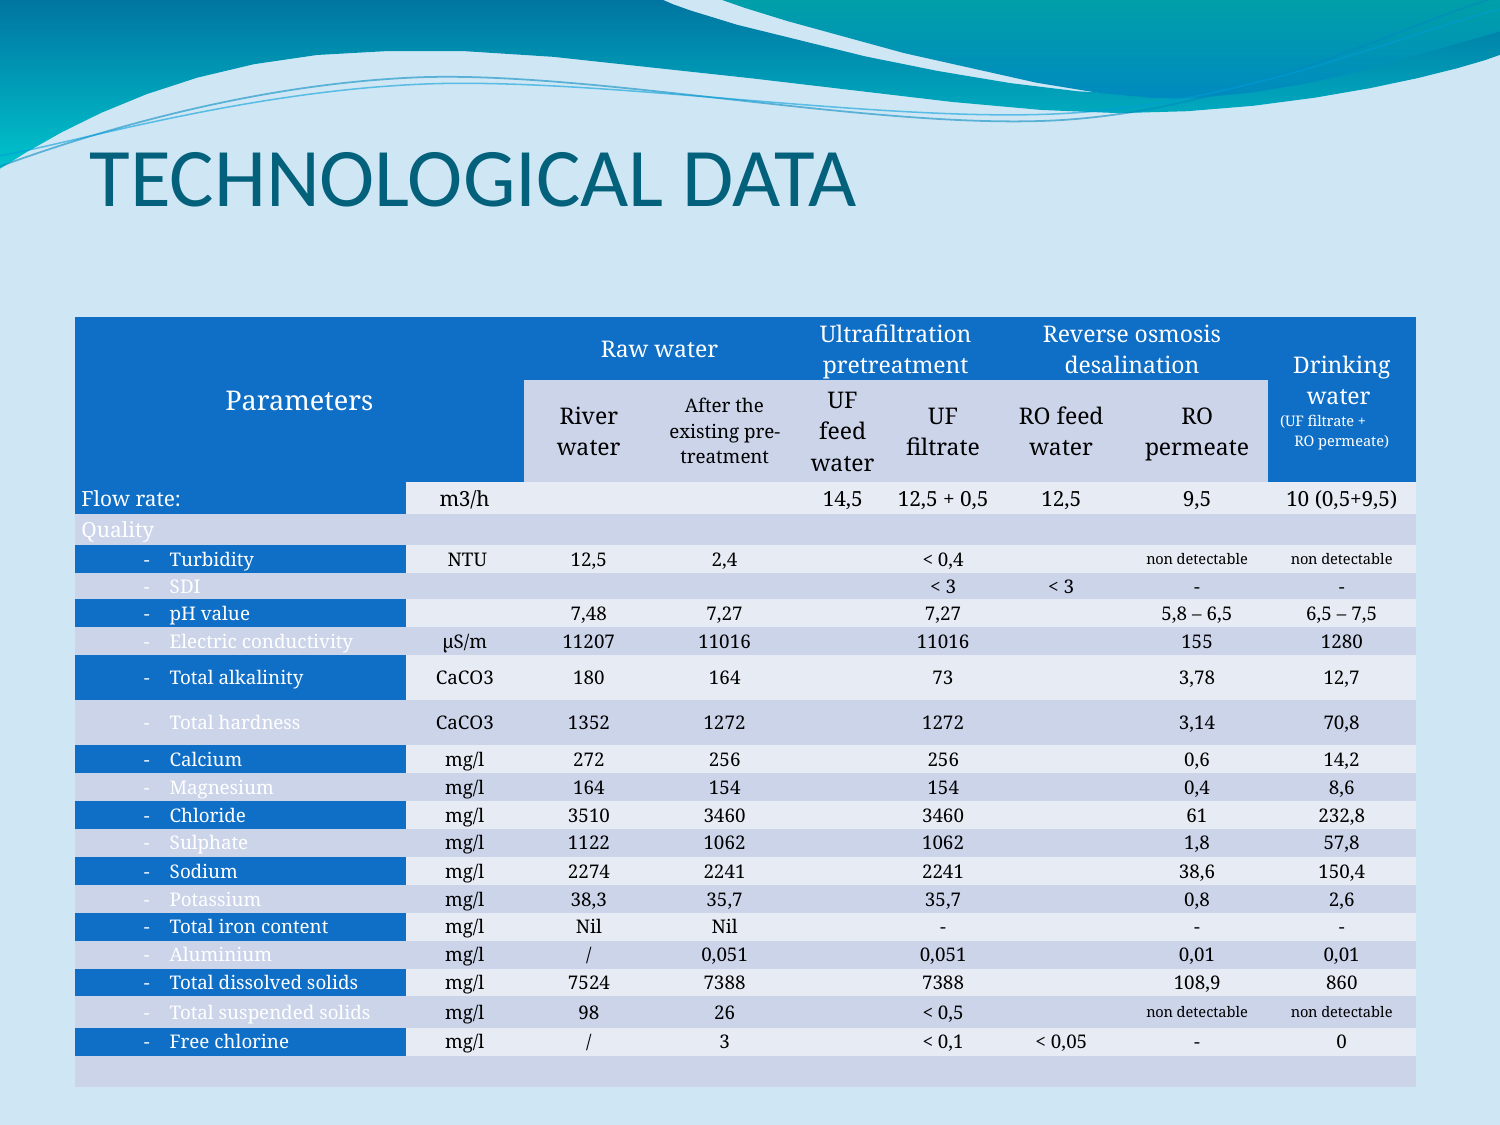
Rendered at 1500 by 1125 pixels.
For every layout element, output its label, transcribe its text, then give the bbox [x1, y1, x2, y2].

table_cell - Sulphate [75, 829, 406, 857]
table_cell mg/l [406, 857, 524, 885]
table_cell 1062 [654, 829, 795, 857]
table_cell - Free chlorine [75, 1028, 406, 1056]
table_cell 1,8 [1126, 829, 1268, 857]
table_cell [996, 801, 1126, 829]
table_cell - Total suspended solids [75, 996, 406, 1028]
table_cell < 0,4 [890, 545, 996, 573]
table_cell 150,4 [1268, 857, 1416, 885]
table_cell UF feed water [795, 380, 890, 482]
table_cell [406, 573, 524, 599]
table_header Ultrafiltration pretreatment [795, 317, 996, 380]
table_cell - Total alkalinity [75, 655, 406, 700]
table_cell [654, 573, 795, 599]
table_cell [406, 599, 524, 627]
table_cell Nil [524, 913, 654, 941]
table_cell CaCO3 [406, 655, 524, 700]
table_cell 7388 [654, 969, 795, 996]
table_cell Quality [75, 514, 406, 545]
table_cell - pH value [75, 599, 406, 627]
table_cell / [524, 1028, 654, 1056]
table_cell [795, 773, 890, 801]
table_cell [996, 599, 1126, 627]
table_cell 1272 [890, 700, 996, 745]
table_cell [996, 857, 1126, 885]
table_cell 10 (0,5+9,5) [1268, 482, 1416, 514]
table_cell - SDI [75, 573, 406, 599]
table_cell 14,2 [1268, 745, 1416, 773]
table_cell - Calcium [75, 745, 406, 773]
table_cell [1126, 514, 1268, 545]
table_cell River water [524, 380, 654, 482]
table_cell 272 [524, 745, 654, 773]
table_cell [406, 1056, 524, 1087]
table_cell [996, 514, 1126, 545]
table_cell RO feed water [996, 380, 1126, 482]
table_cell non detectable [1268, 545, 1416, 573]
table_cell 1272 [654, 700, 795, 745]
table_cell 57,8 [1268, 829, 1416, 857]
table_header Drinking water (UF filtrate + RO permeate) [1268, 317, 1416, 482]
table_cell 7,27 [890, 599, 996, 627]
table_cell [795, 514, 890, 545]
table_cell 7,27 [654, 599, 795, 627]
table_cell 1062 [890, 829, 996, 857]
table_cell 9,5 [1126, 482, 1268, 514]
table_cell 12,5 [996, 482, 1126, 514]
table_cell [795, 857, 890, 885]
table_cell [654, 1056, 795, 1087]
table_cell 7524 [524, 969, 654, 996]
table_cell [654, 514, 795, 545]
table_cell [795, 829, 890, 857]
table_cell After the existing pre-treatment [654, 380, 795, 482]
table_cell mg/l [406, 913, 524, 941]
table_cell [795, 969, 890, 996]
table_cell < 0,1 [890, 1028, 996, 1056]
table_cell 2241 [654, 857, 795, 885]
table_cell 1280 [1268, 627, 1416, 655]
table_cell 26 [654, 996, 795, 1028]
table_cell mg/l [406, 1028, 524, 1056]
table_cell 0,6 [1126, 745, 1268, 773]
table_cell 0,8 [1126, 885, 1268, 913]
table_cell [996, 545, 1126, 573]
table_cell [996, 996, 1126, 1028]
table_cell - [1126, 1028, 1268, 1056]
table_cell non detectable [1126, 996, 1268, 1028]
table_cell 164 [654, 655, 795, 700]
table_cell 12,5 + 0,5 [890, 482, 996, 514]
table_cell [524, 573, 654, 599]
table_cell [996, 773, 1126, 801]
table_cell 2,4 [654, 545, 795, 573]
table_cell RO permeate [1126, 380, 1268, 482]
table_cell 2,6 [1268, 885, 1416, 913]
table_header Parameters [75, 317, 524, 482]
table_cell [75, 1056, 406, 1087]
table_cell 180 [524, 655, 654, 700]
table_cell 3,14 [1126, 700, 1268, 745]
table_cell mg/l [406, 801, 524, 829]
table_cell 3510 [524, 801, 654, 829]
table_cell 155 [1126, 627, 1268, 655]
table_cell 3,78 [1126, 655, 1268, 700]
table_cell [795, 801, 890, 829]
table_cell 2274 [524, 857, 654, 885]
table_cell 12,7 [1268, 655, 1416, 700]
table_cell [996, 745, 1126, 773]
table_cell [890, 1056, 996, 1087]
table_cell mg/l [406, 745, 524, 773]
table_cell - [1126, 913, 1268, 941]
table_cell 70,8 [1268, 700, 1416, 745]
table_cell 6,5 – 7,5 [1268, 599, 1416, 627]
table_cell Flow rate: [75, 482, 406, 514]
table_cell 0,051 [890, 941, 996, 969]
table_cell / [524, 941, 654, 969]
table_cell - Total hardness [75, 700, 406, 745]
table_cell [795, 913, 890, 941]
table_cell non detectable [1268, 996, 1416, 1028]
table_cell - Electric conductivity [75, 627, 406, 655]
table_cell 2241 [890, 857, 996, 885]
table_cell 108,9 [1126, 969, 1268, 996]
table_cell - [890, 913, 996, 941]
table_cell NTU [406, 545, 524, 573]
table_cell - Total iron content [75, 913, 406, 941]
table_cell 38,3 [524, 885, 654, 913]
table_cell - Turbidity [75, 545, 406, 573]
table_cell 1122 [524, 829, 654, 857]
table_cell 3 [654, 1028, 795, 1056]
table_cell 164 [524, 773, 654, 801]
table_cell non detectable [1126, 545, 1268, 573]
table_cell [524, 482, 654, 514]
table_cell [795, 885, 890, 913]
table_cell [996, 700, 1126, 745]
table_cell [1268, 514, 1416, 545]
table_cell - Aluminium [75, 941, 406, 969]
table_cell 256 [654, 745, 795, 773]
table_cell 61 [1126, 801, 1268, 829]
table_cell [795, 545, 890, 573]
table_cell 3460 [654, 801, 795, 829]
table_cell mg/l [406, 969, 524, 996]
table_cell 0 [1268, 1028, 1416, 1056]
table_cell [996, 969, 1126, 996]
table_cell mg/l [406, 996, 524, 1028]
table_header Raw water [524, 317, 795, 380]
table_cell 0,01 [1268, 941, 1416, 969]
table_cell - Total dissolved solids [75, 969, 406, 996]
table_cell [524, 514, 654, 545]
table_cell 14,5 [795, 482, 890, 514]
table_cell [654, 482, 795, 514]
table_cell [795, 1028, 890, 1056]
table_cell [524, 1056, 654, 1087]
table_header Reverse osmosis desalination [996, 317, 1268, 380]
table_cell 256 [890, 745, 996, 773]
table_cell mg/l [406, 941, 524, 969]
table_cell [406, 514, 524, 545]
table_cell < 0,05 [996, 1028, 1126, 1056]
table_cell 3460 [890, 801, 996, 829]
table_cell 11016 [654, 627, 795, 655]
table_cell 38,6 [1126, 857, 1268, 885]
table_cell [795, 599, 890, 627]
table_cell - Magnesium [75, 773, 406, 801]
table_cell [1126, 1056, 1268, 1087]
table_cell [1268, 1056, 1416, 1087]
table_cell - [1268, 573, 1416, 599]
table_cell [996, 1056, 1126, 1087]
table_cell 7388 [890, 969, 996, 996]
table_cell [996, 627, 1126, 655]
table_cell 860 [1268, 969, 1416, 996]
table_cell 98 [524, 996, 654, 1028]
table_cell - Potassium [75, 885, 406, 913]
table_cell [795, 573, 890, 599]
table_cell 35,7 [890, 885, 996, 913]
table_cell 0,01 [1126, 941, 1268, 969]
table_cell 154 [654, 773, 795, 801]
table_cell < 3 [996, 573, 1126, 599]
table_cell 12,5 [524, 545, 654, 573]
table_cell - [1268, 913, 1416, 941]
table_cell - [1126, 573, 1268, 599]
table_cell [996, 655, 1126, 700]
table_cell 7,48 [524, 599, 654, 627]
table_cell < 3 [890, 573, 996, 599]
table_cell [795, 1056, 890, 1087]
table_cell 1352 [524, 700, 654, 745]
table_cell 11207 [524, 627, 654, 655]
table_cell [996, 913, 1126, 941]
table_cell 11016 [890, 627, 996, 655]
table_cell [795, 941, 890, 969]
table_cell [996, 885, 1126, 913]
table_cell 8,6 [1268, 773, 1416, 801]
table_cell 154 [890, 773, 996, 801]
table_cell 5,8 – 6,5 [1126, 599, 1268, 627]
table_cell [795, 745, 890, 773]
table_cell mg/l [406, 885, 524, 913]
table_cell 232,8 [1268, 801, 1416, 829]
table_cell [996, 941, 1126, 969]
table_cell Nil [654, 913, 795, 941]
table_cell m3/h [406, 482, 524, 514]
table_cell [795, 700, 890, 745]
table_cell 35,7 [654, 885, 795, 913]
table_cell UF filtrate [890, 380, 996, 482]
table_cell 0,4 [1126, 773, 1268, 801]
table_cell 73 [890, 655, 996, 700]
table_cell [795, 655, 890, 700]
table_cell [795, 996, 890, 1028]
table_cell mg/l [406, 829, 524, 857]
title TECHNOLOGICAL DATA [75, 115, 1438, 303]
table_cell 0,051 [654, 941, 795, 969]
table_cell CaCO3 [406, 700, 524, 745]
table_cell - Sodium [75, 857, 406, 885]
table_cell [890, 514, 996, 545]
table_cell [996, 829, 1126, 857]
table_cell < 0,5 [890, 996, 996, 1028]
table_cell µS/m [406, 627, 524, 655]
table_cell [795, 627, 890, 655]
table_cell - Chloride [75, 801, 406, 829]
table_cell mg/l [406, 773, 524, 801]
